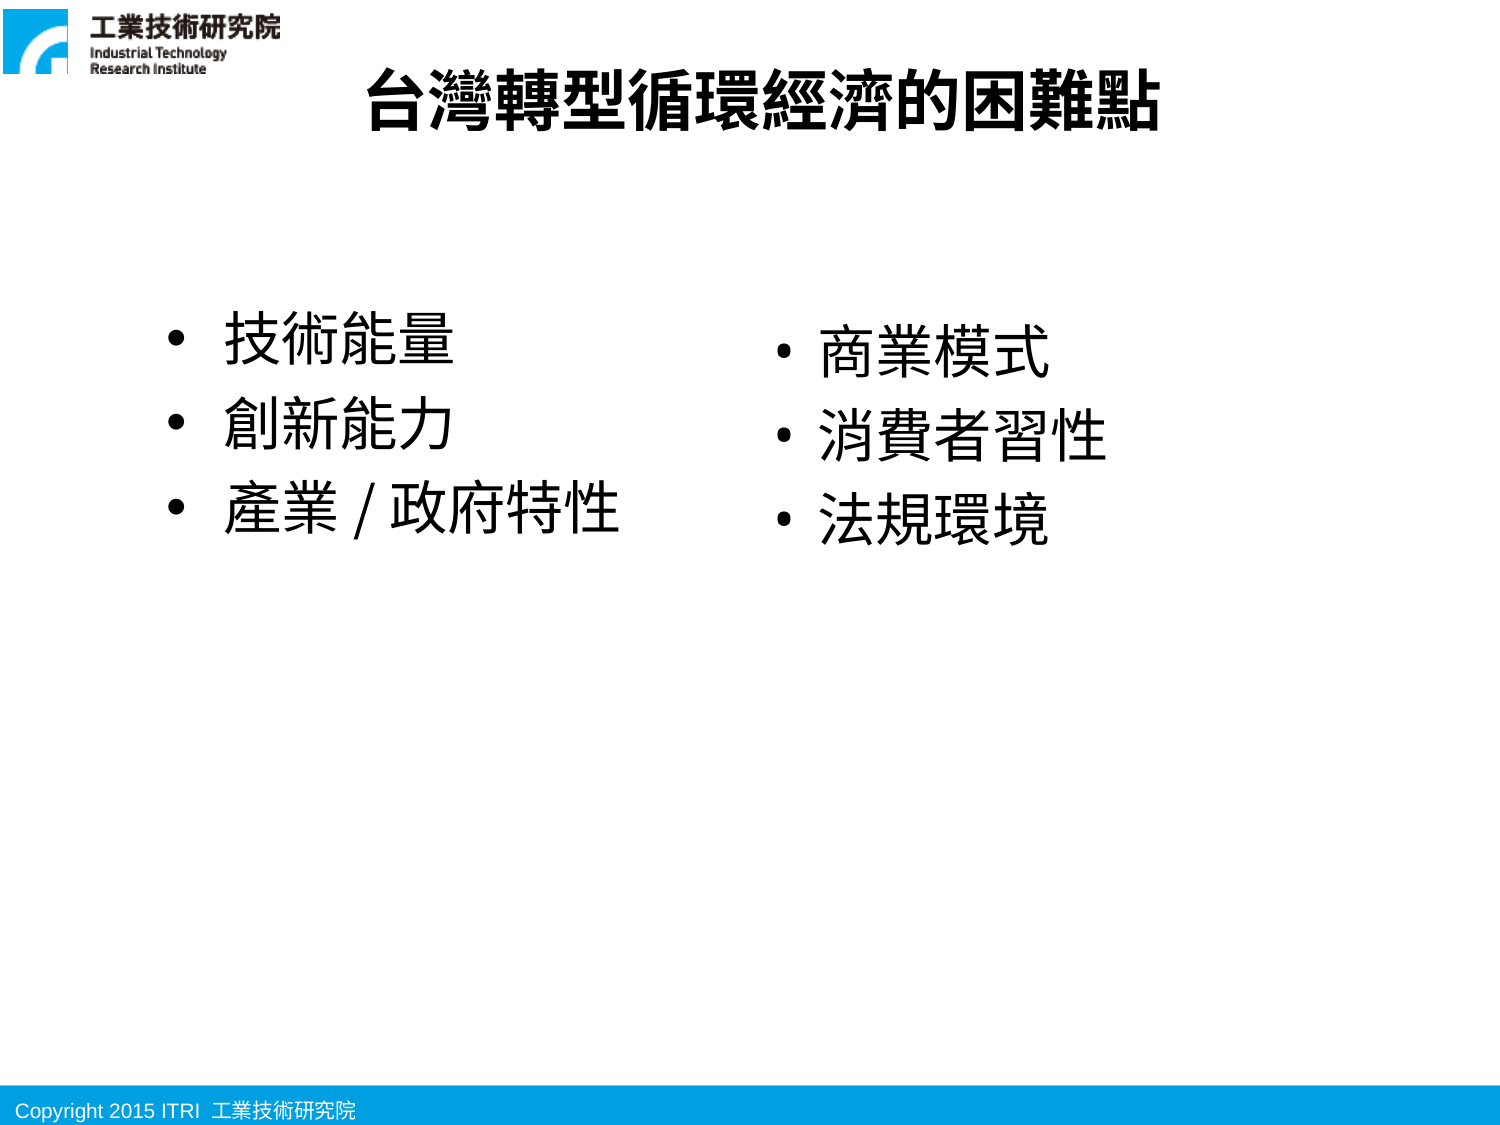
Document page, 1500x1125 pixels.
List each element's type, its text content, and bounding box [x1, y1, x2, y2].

picture [19, 9, 280, 74]
title 台灣轉型循環經濟的困難點 [123, 42, 1399, 156]
text_box 商業模式 消費者習性 法規環境 [759, 293, 1178, 562]
list 技術能量 創新能力 產業/政府特性 [151, 295, 660, 565]
